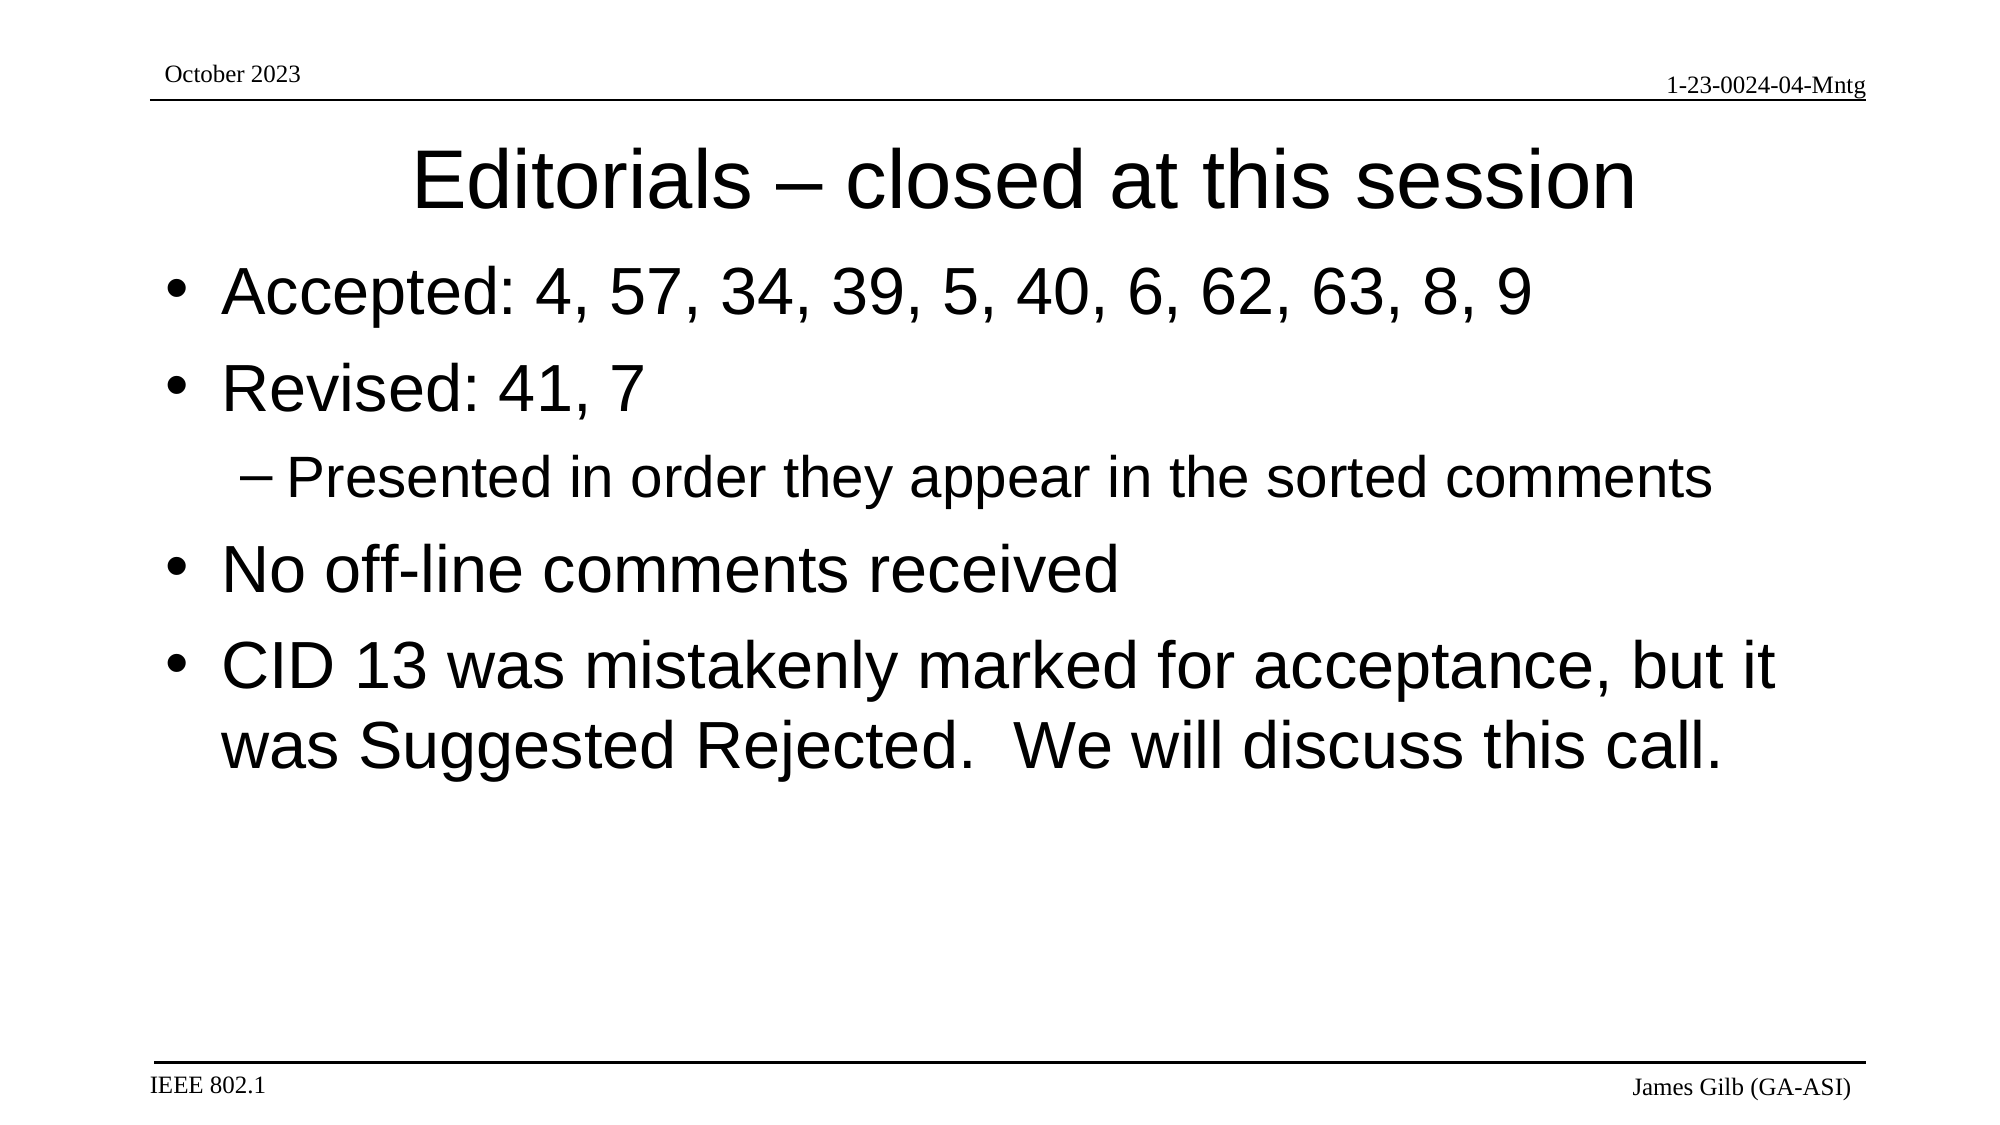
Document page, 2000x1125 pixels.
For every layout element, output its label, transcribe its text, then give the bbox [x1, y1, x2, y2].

list Accepted: 4, 57, 34, 39, 5, 40, 6, 62, 63, 8, 9 Revised: 41, 7 Presented in order they appear in the sorted comments No off-line comments received CID 13 was mistakenly marked for acceptance, but it was Suggested Rejected. We will discuss this call. [149, 239, 1900, 1051]
title Editorials – closed at this session [149, 112, 1900, 238]
